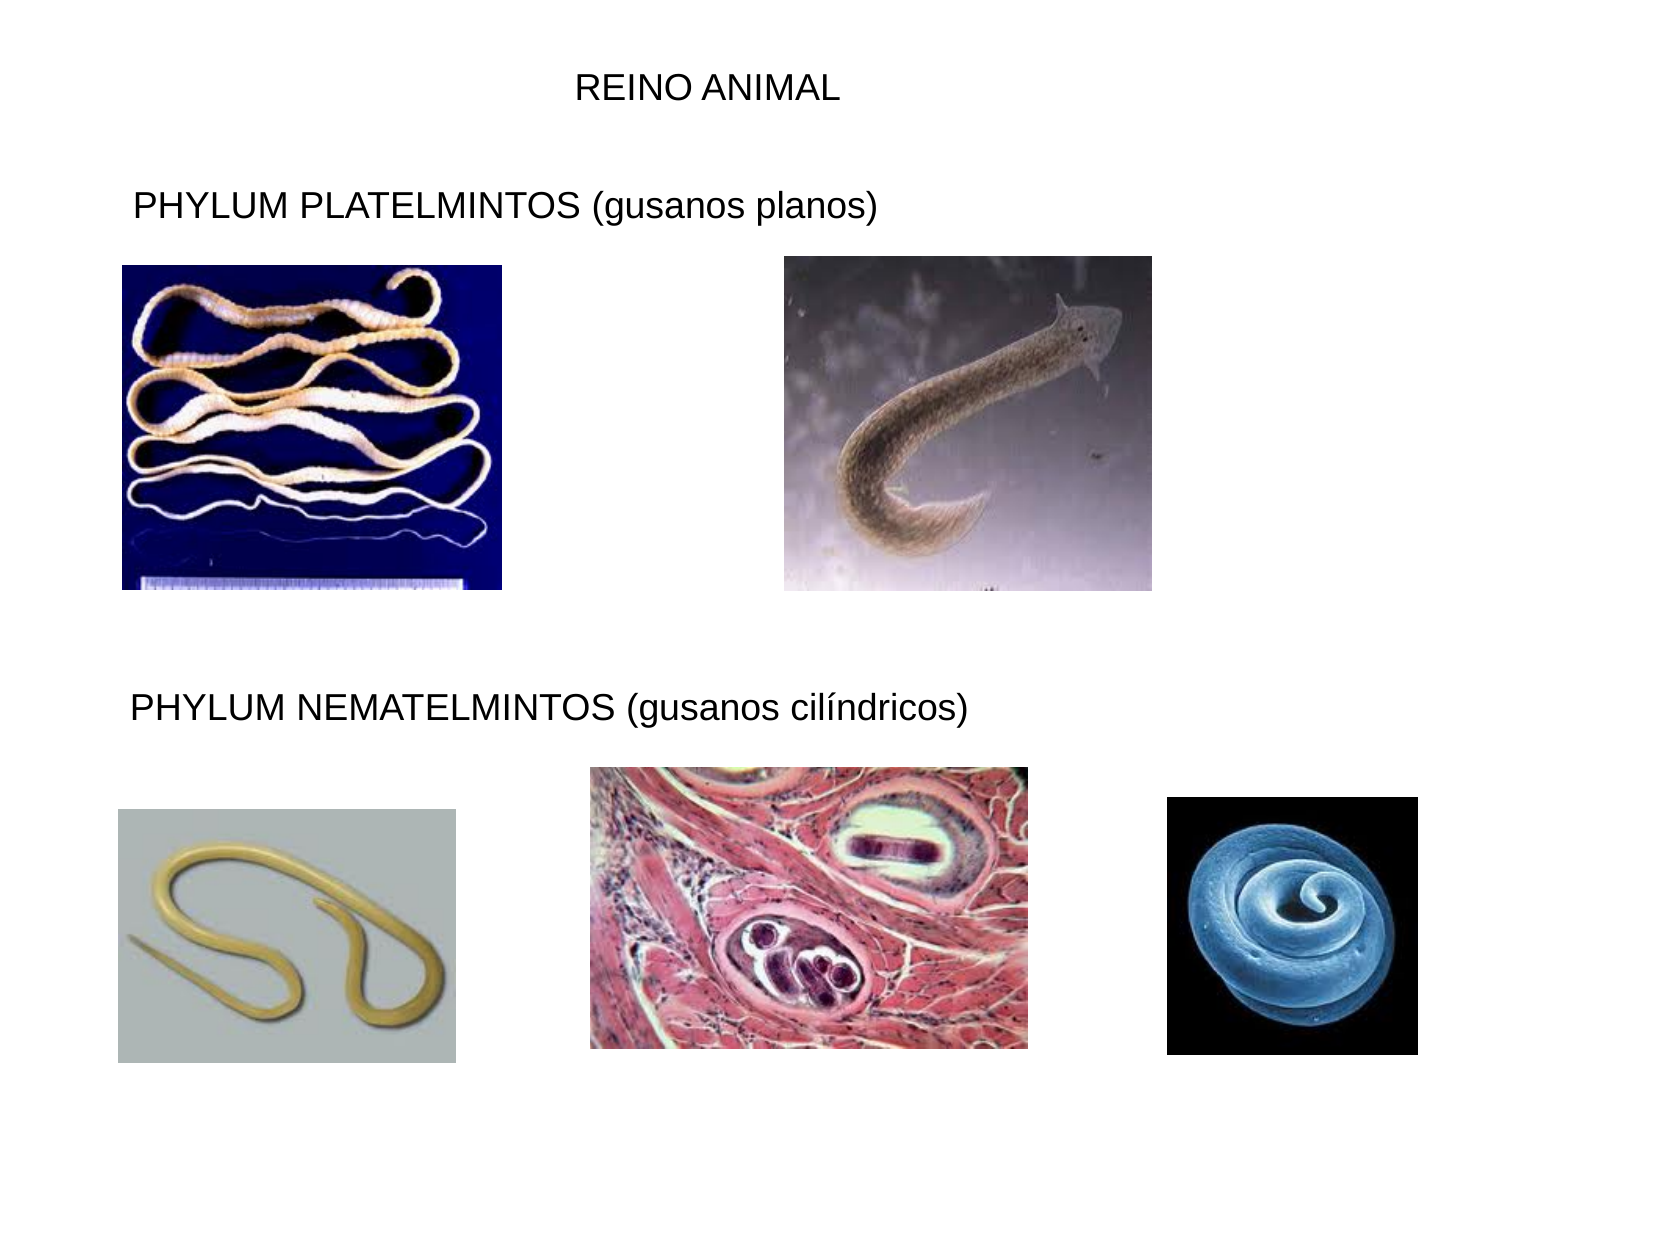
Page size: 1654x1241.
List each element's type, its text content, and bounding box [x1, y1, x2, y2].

picture [784, 256, 1152, 591]
picture [122, 265, 502, 590]
picture [590, 767, 1028, 1049]
text_box PHYLUM PLATELMINTOS (gusanos planos) [118, 177, 895, 235]
picture [1167, 797, 1418, 1056]
text_box REINO ANIMAL [559, 59, 857, 116]
picture [118, 809, 456, 1063]
text_box PHYLUM NEMATELMINTOS (gusanos cilíndricos) [115, 679, 985, 737]
